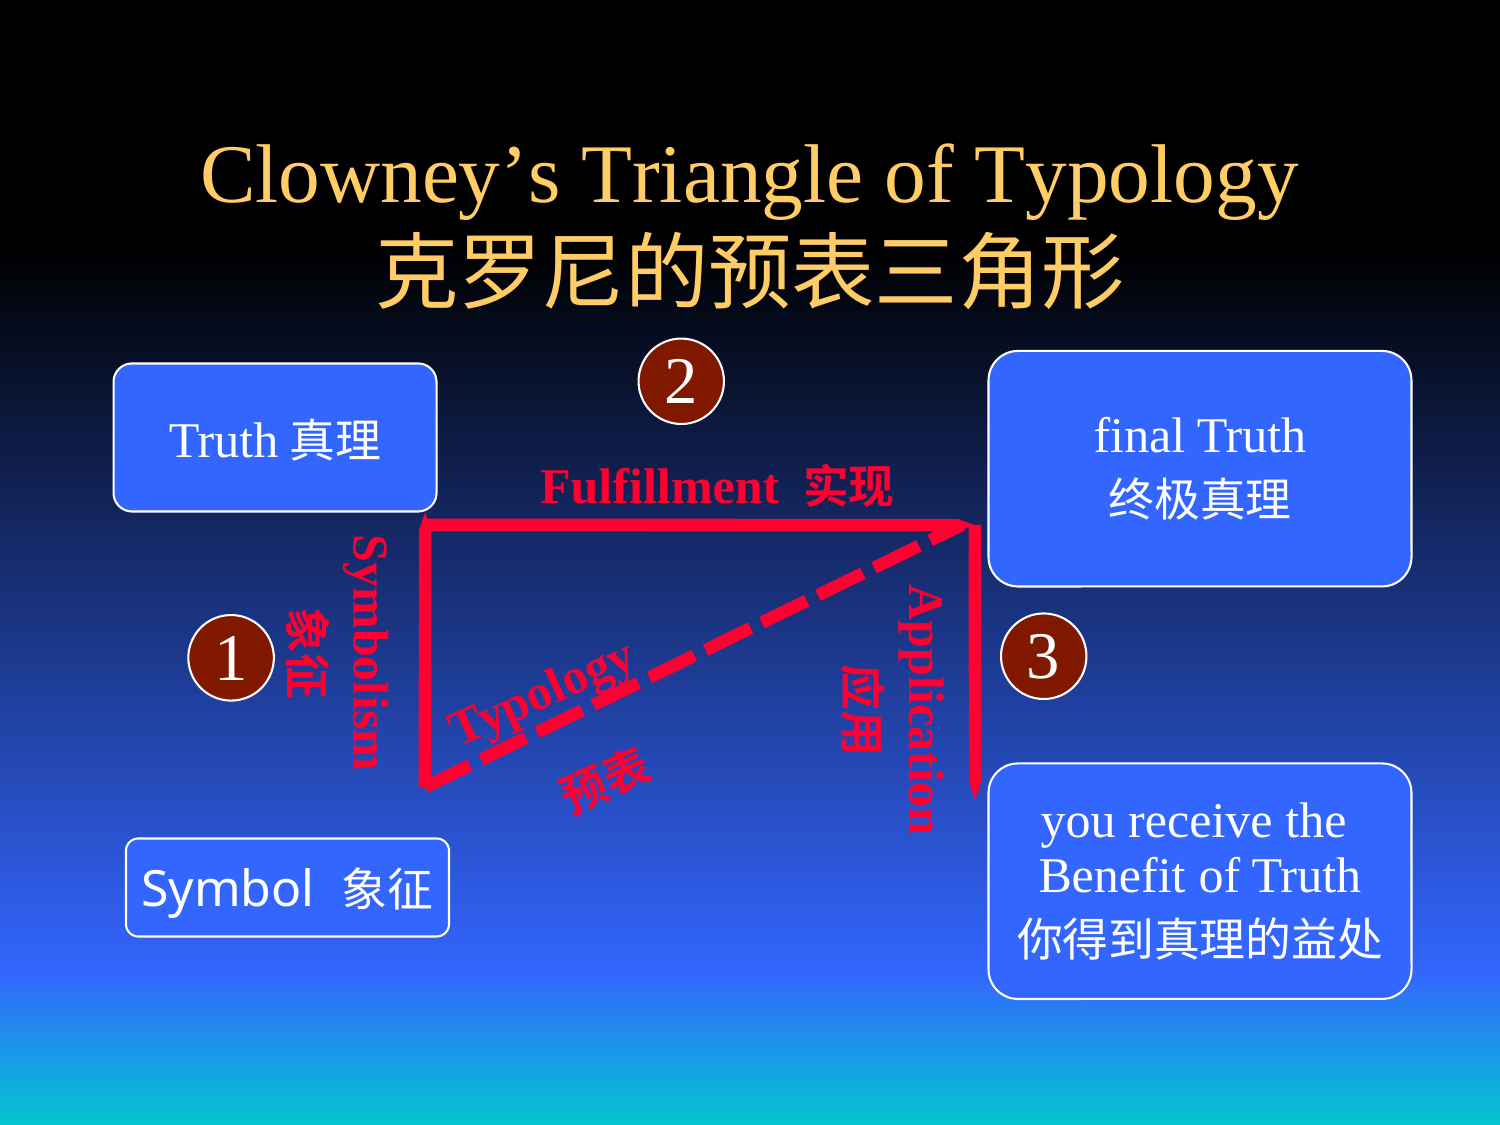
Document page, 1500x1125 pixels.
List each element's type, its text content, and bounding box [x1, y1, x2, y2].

text_box you receive the Benefit of Truth 你得到真理的益处 [988, 763, 1412, 999]
text_box 3 [1001, 613, 1087, 699]
text_box Fulfillment 实现 [525, 442, 913, 524]
title Clowney’s Triangle of Typology 克罗尼的预表三角形 [112, 110, 1388, 328]
text_box 2 [638, 338, 724, 424]
text_box final Truth 终极真理 [988, 350, 1412, 587]
text_box Symbol 象征 [126, 838, 449, 937]
text_box Typology 预表 [373, 589, 760, 904]
text_box Application 应用 [824, 556, 962, 864]
text_box 1 [188, 615, 268, 701]
text_box Symbolism 象征 [268, 519, 406, 795]
text_box Truth真理 [113, 363, 437, 512]
